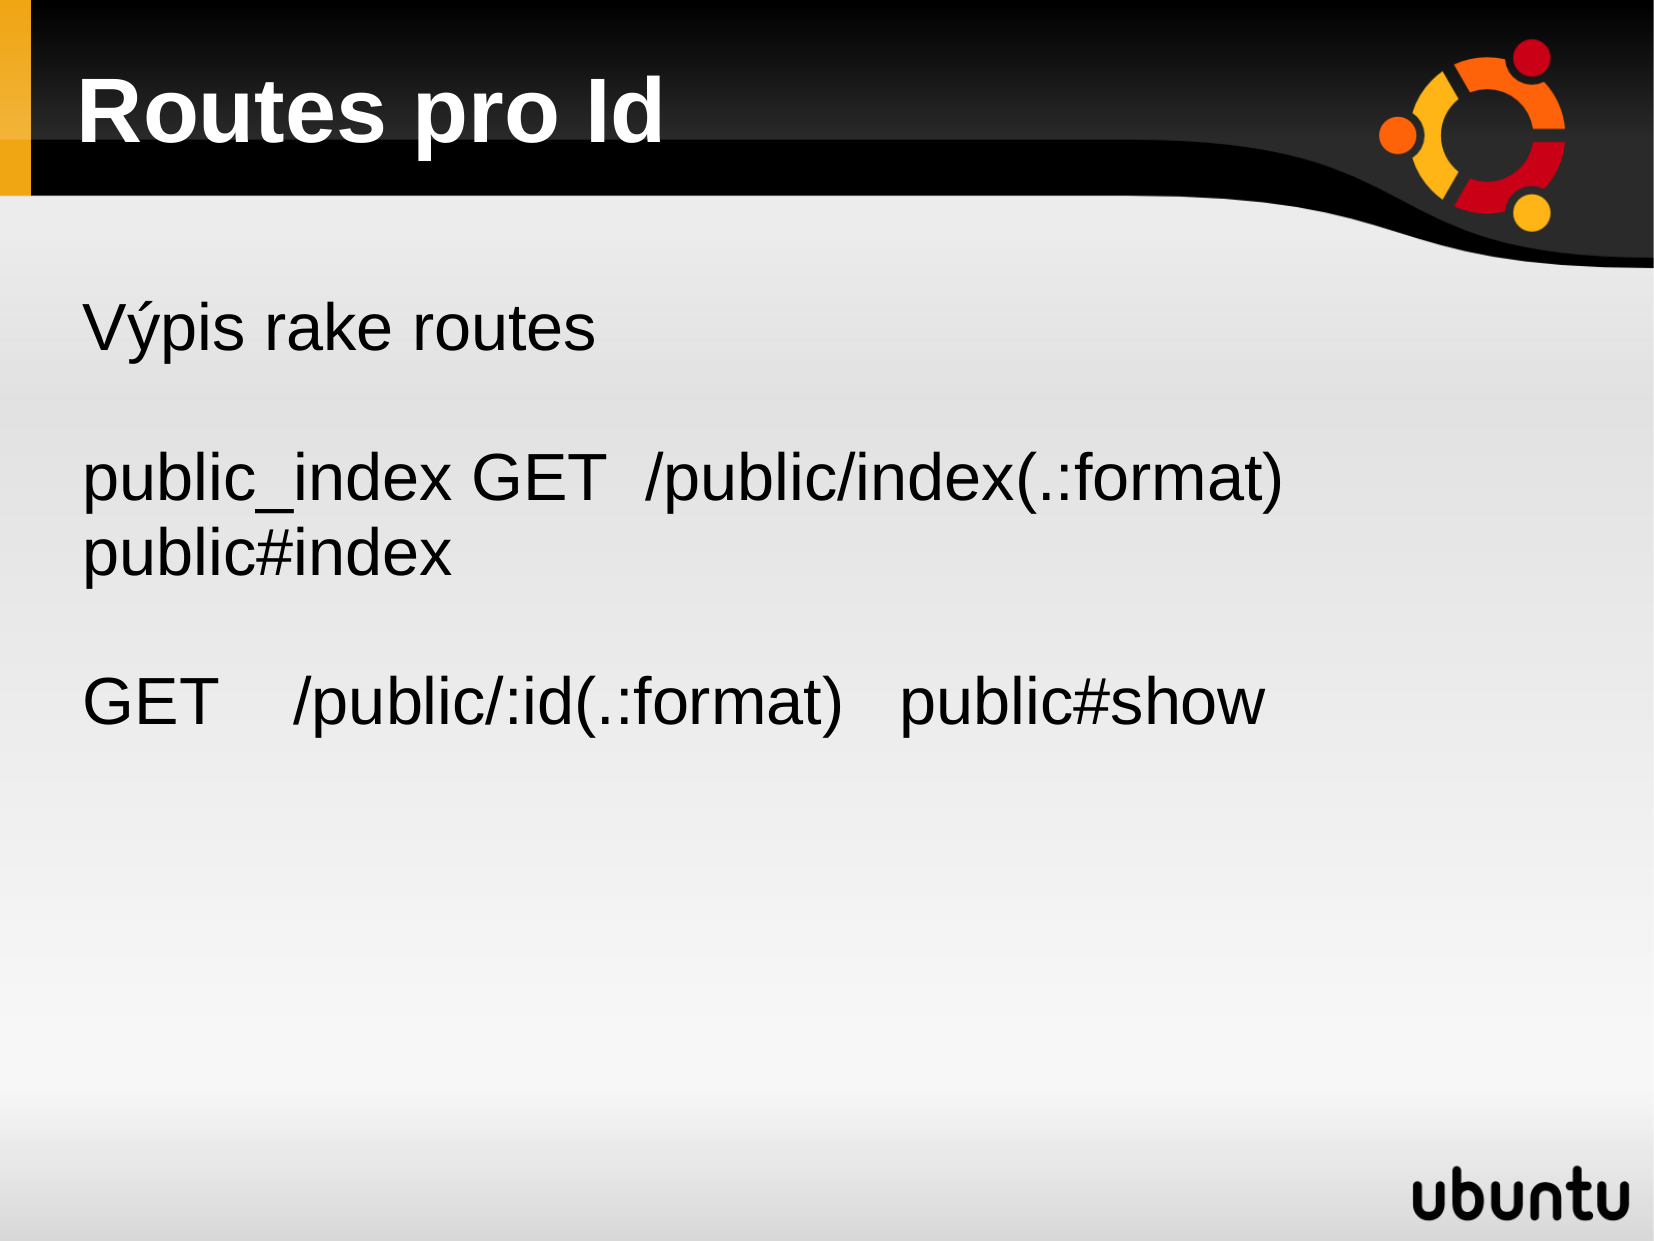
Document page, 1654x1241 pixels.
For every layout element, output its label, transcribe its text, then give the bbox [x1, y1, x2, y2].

picture [0, 0, 1654, 1241]
title Routes pro Id [76, 14, 1565, 207]
list Výpis rake routes public_index GET /public/index(.:format) public#index GET /public/:id(.:format) public#show [82, 290, 1571, 1094]
